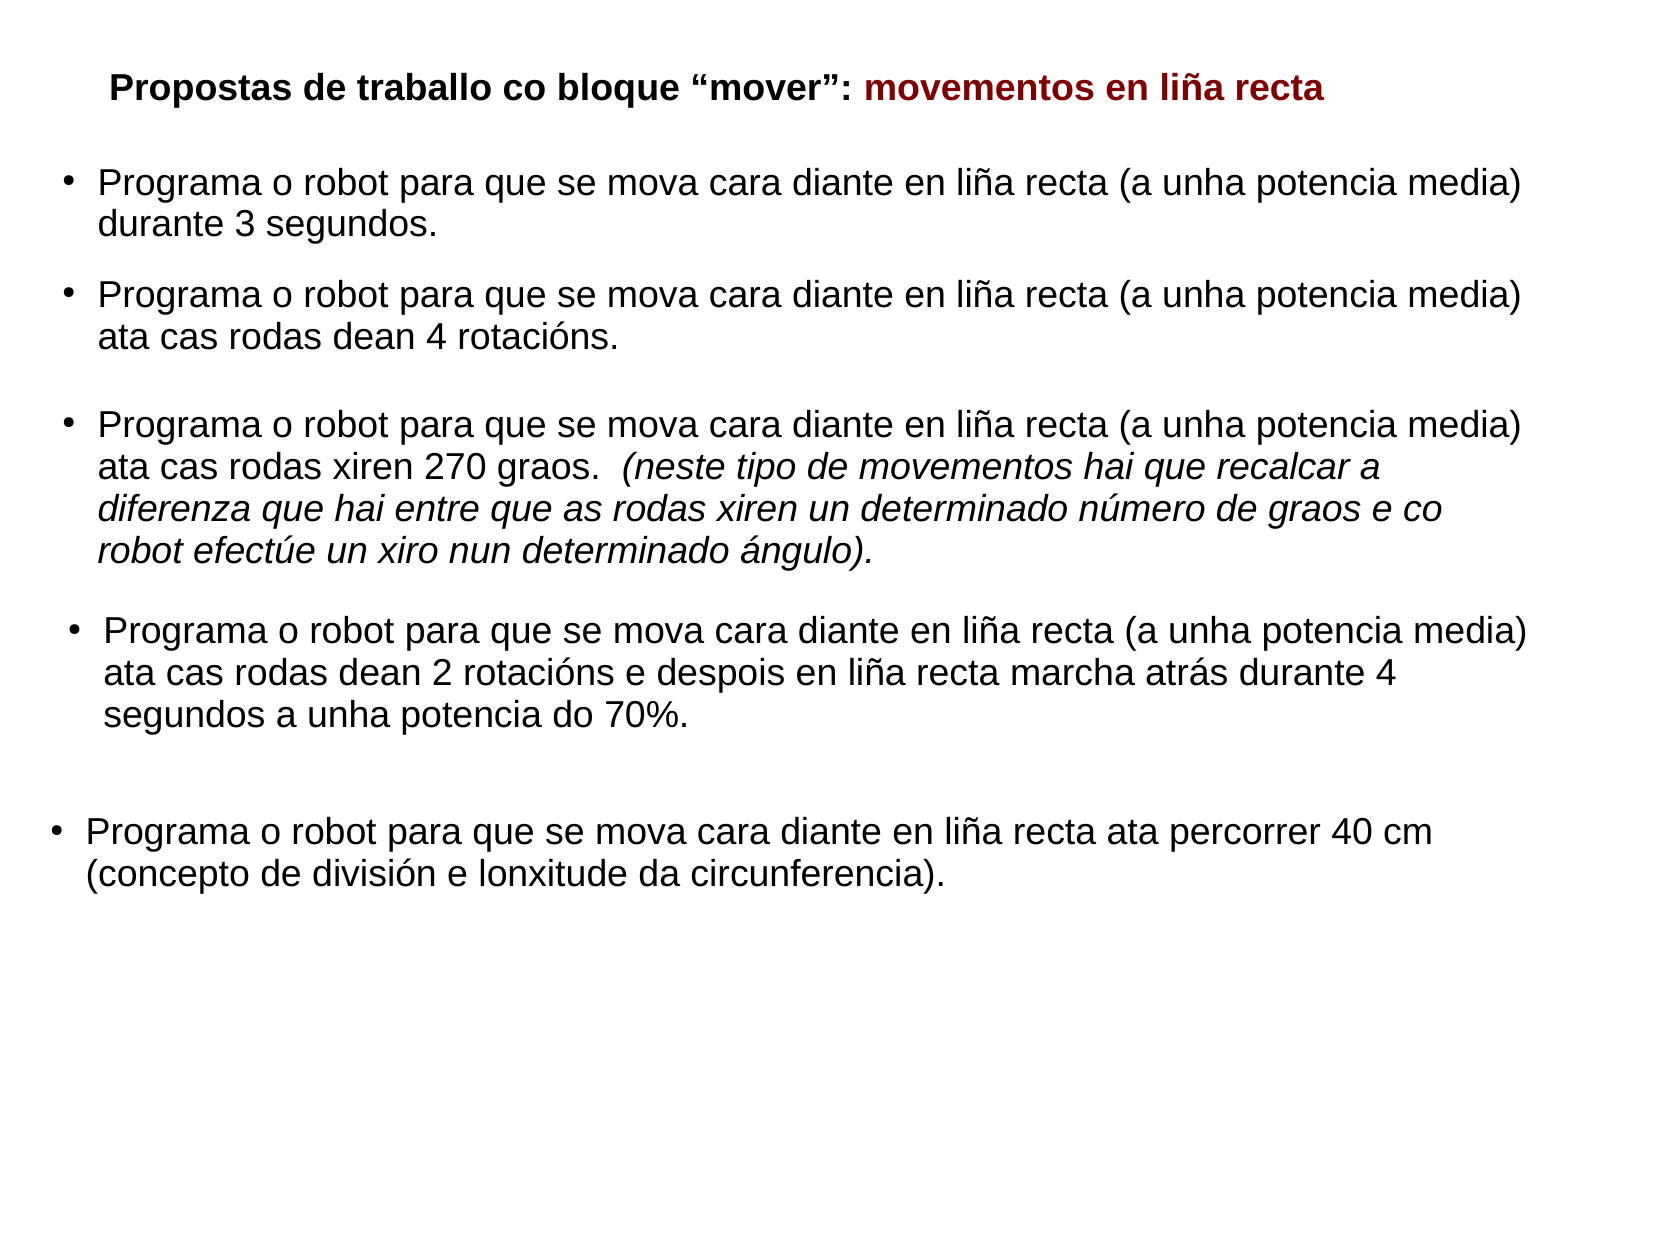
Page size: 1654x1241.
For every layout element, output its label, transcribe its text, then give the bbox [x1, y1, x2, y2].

text_box Programa o robot para que se mova cara diante en liña recta (a unha potencia media) ata cas rodas dean 2 rotacións e despois en liña recta marcha atrás durante 4 segundos a unha potencia do 70%. [53, 602, 1548, 742]
text_box Programa o robot para que se mova cara diante en liña recta (a unha potencia media) ata cas rodas xiren 270 graos. (neste tipo de movementos hai que recalcar a diferenza que hai entre que as rodas xiren un determinado número de graos e co robot efectúe un xiro nun determinado ángulo). [47, 395, 1548, 577]
text_box Programa o robot para que se mova cara diante en liña recta (a unha potencia media) durante 3 segundos. [47, 153, 1595, 252]
text_box Programa o robot para que se mova cara diante en liña recta ata percorrer 40 cm (concepto de división e lonxitude da circunferencia). [35, 803, 1530, 943]
text_box Propostas de traballo co bloque “mover”: movementos en liña recta [94, 59, 1394, 116]
text_box Programa o robot para que se mova cara diante en liña recta (a unha potencia media) ata cas rodas dean 4 rotacións. [47, 265, 1548, 364]
